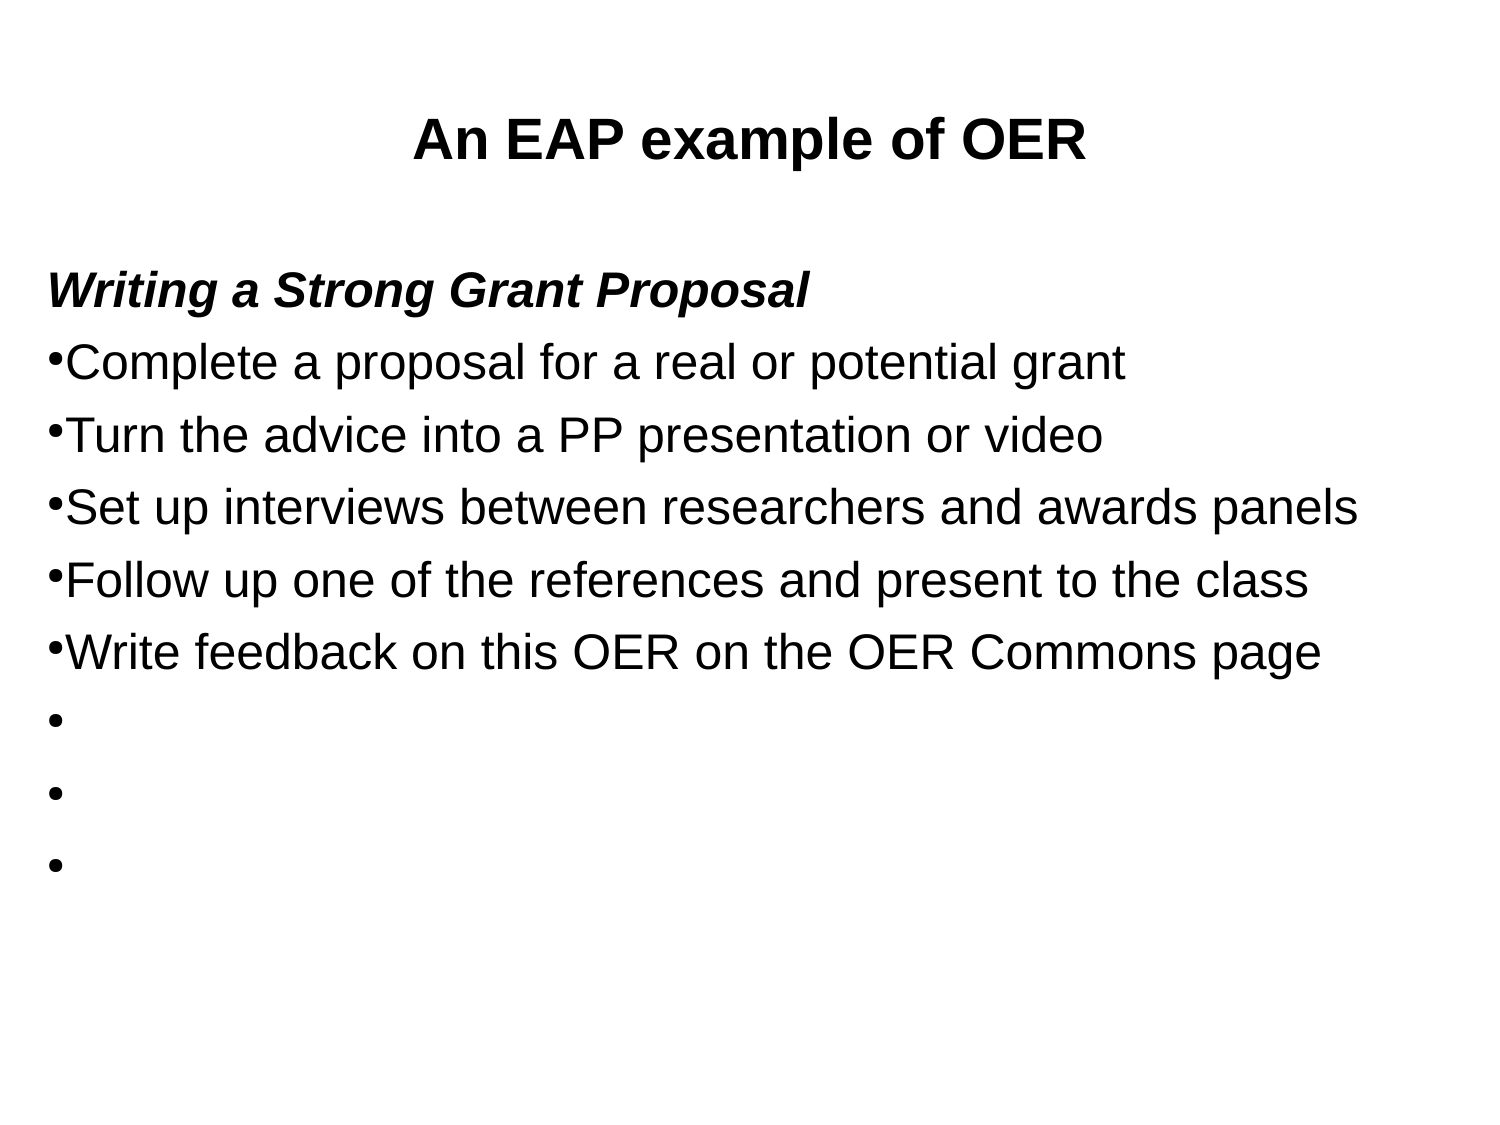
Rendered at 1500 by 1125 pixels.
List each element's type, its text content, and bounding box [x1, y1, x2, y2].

title An EAP example of OER [75, 42, 1425, 231]
list Writing a Strong Grant Proposal Complete a proposal for a real or potential grant Turn the advice into a PP presentation or video Set up interviews between researchers and awards panels Follow up one of the references and present to the class Write feedback on this OER on the OER Commons page [31, 177, 1382, 920]
